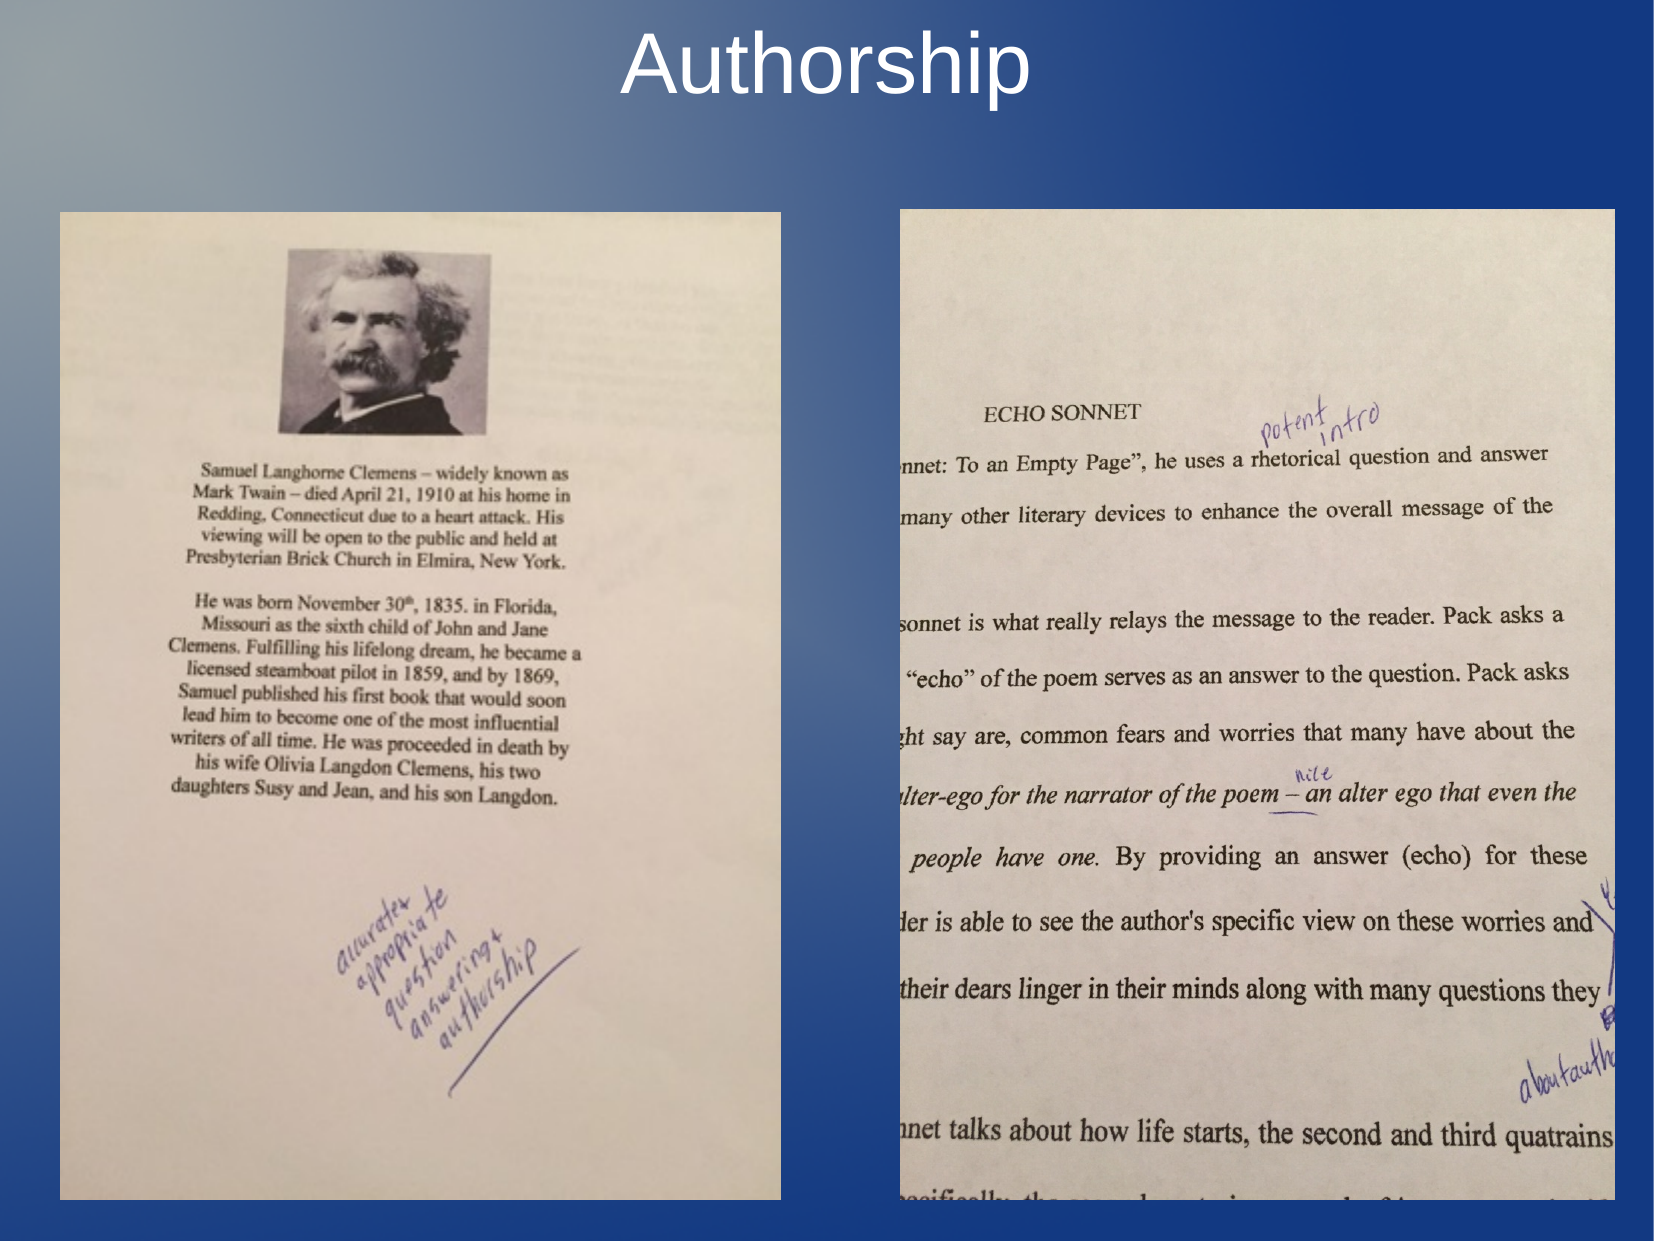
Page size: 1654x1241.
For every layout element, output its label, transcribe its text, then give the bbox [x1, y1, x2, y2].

picture [0, 0, 1654, 1241]
title Authorship [82, 15, 1571, 112]
